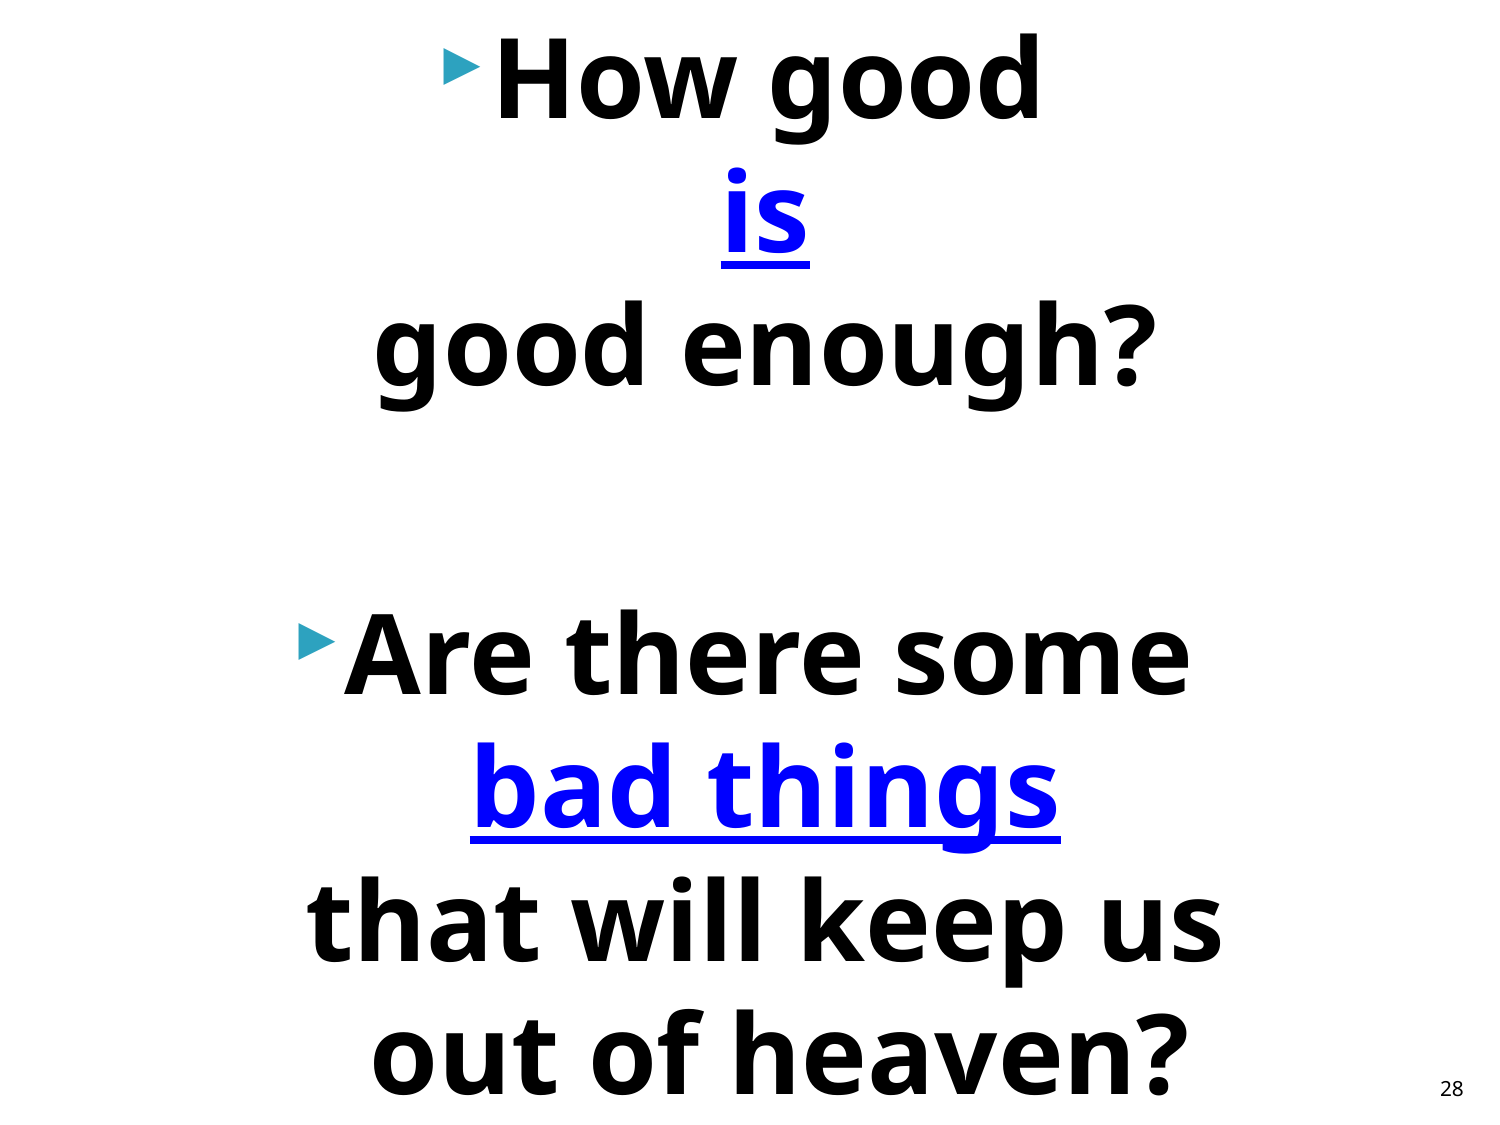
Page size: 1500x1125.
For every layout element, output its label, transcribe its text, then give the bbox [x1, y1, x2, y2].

list How good is good enough? Are there some bad things that will keep us out of heaven? [0, 0, 1500, 1125]
slide_number <number> [1418, 1051, 1479, 1112]
